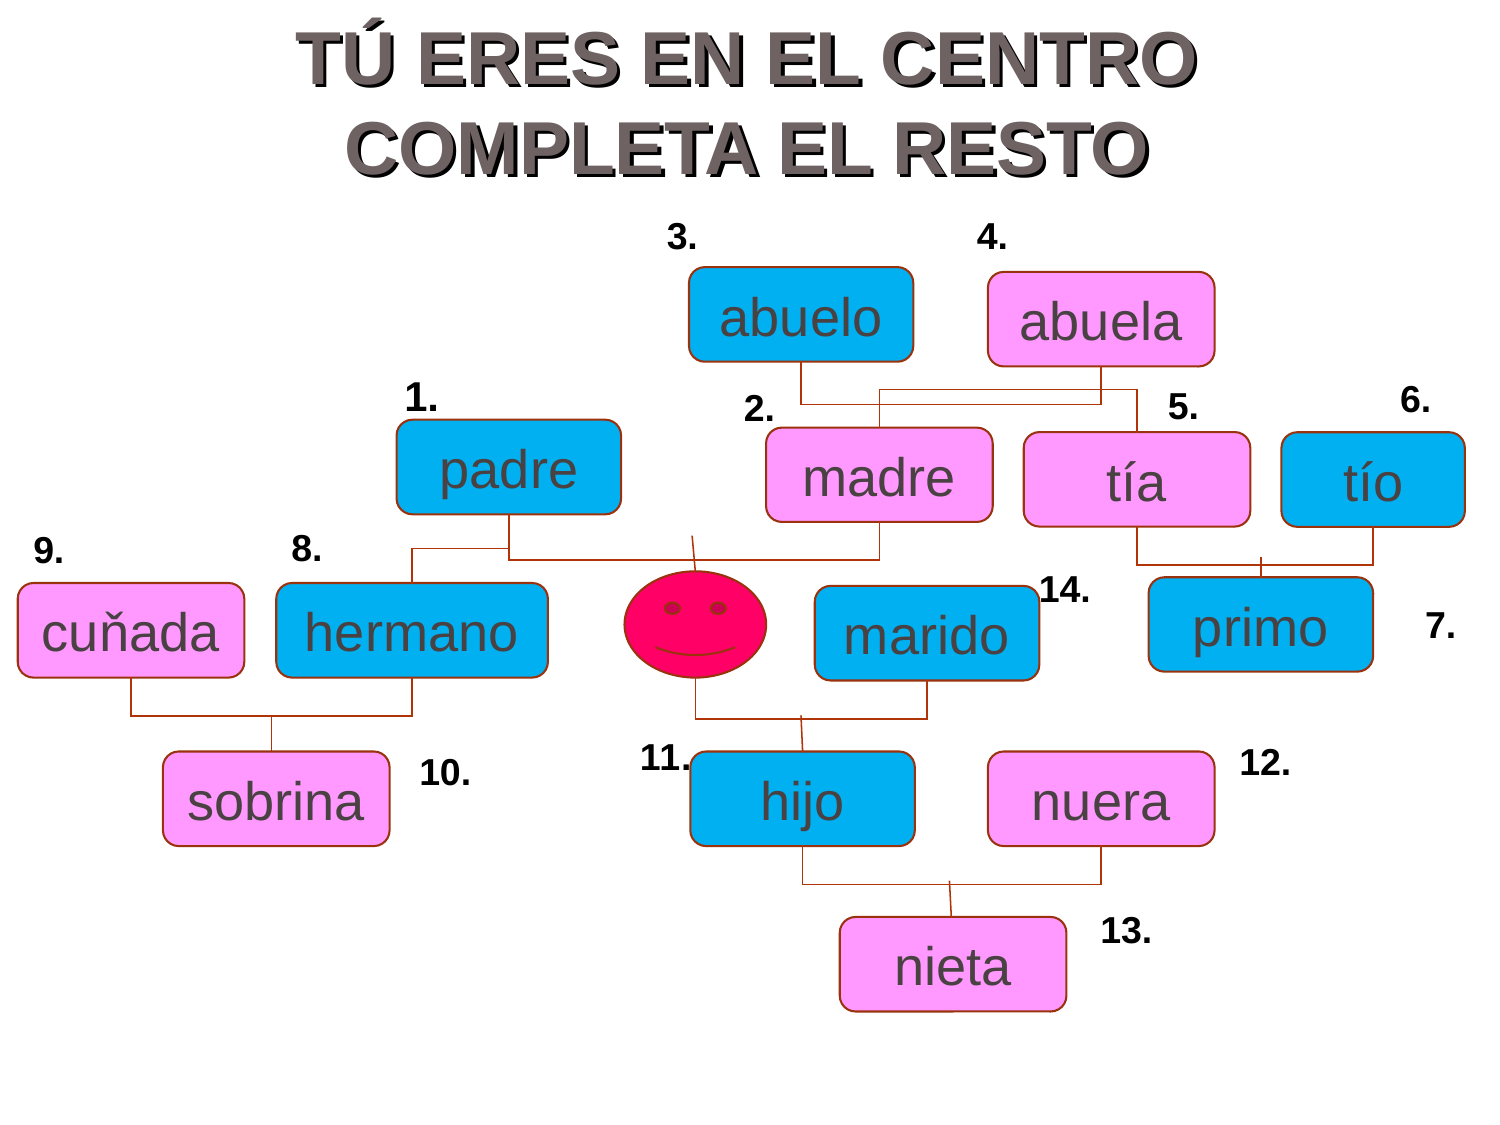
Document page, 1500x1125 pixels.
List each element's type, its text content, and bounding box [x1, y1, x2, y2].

text_box madre [766, 427, 993, 522]
text_box sobrina [162, 751, 390, 847]
text_box nieta [839, 916, 1067, 1012]
text_box 1. [389, 361, 456, 428]
text_box tío [1281, 432, 1465, 527]
text_box 12. [1224, 730, 1307, 791]
text_box hijo [690, 751, 915, 847]
text_box 5. [1153, 374, 1215, 435]
text_box 3. [652, 204, 714, 265]
text_box cuňada [17, 582, 245, 678]
text_box 2. [729, 376, 791, 437]
text_box hermano [276, 582, 548, 678]
text_box primo [1148, 577, 1374, 672]
text_box 7. [1410, 593, 1472, 654]
text_box padre [396, 419, 622, 515]
title TÚ ERES EN EL CENTRO COMPLETA EL RESTO [17, 0, 1477, 205]
text_box 14. [1024, 557, 1106, 618]
text_box 4. [962, 204, 1024, 265]
text_box [624, 571, 767, 678]
text_box 6. [1385, 366, 1447, 428]
text_box nuera [987, 751, 1215, 847]
text_box tía [1023, 432, 1251, 527]
text_box 9. [18, 518, 80, 579]
text_box 13. [1085, 898, 1168, 959]
text_box 11. [624, 725, 707, 786]
text_box abuela [987, 271, 1215, 367]
text_box abuelo [688, 267, 914, 362]
text_box 10. [404, 740, 487, 801]
text_box 8. [276, 516, 338, 578]
text_box marido [814, 585, 1040, 681]
